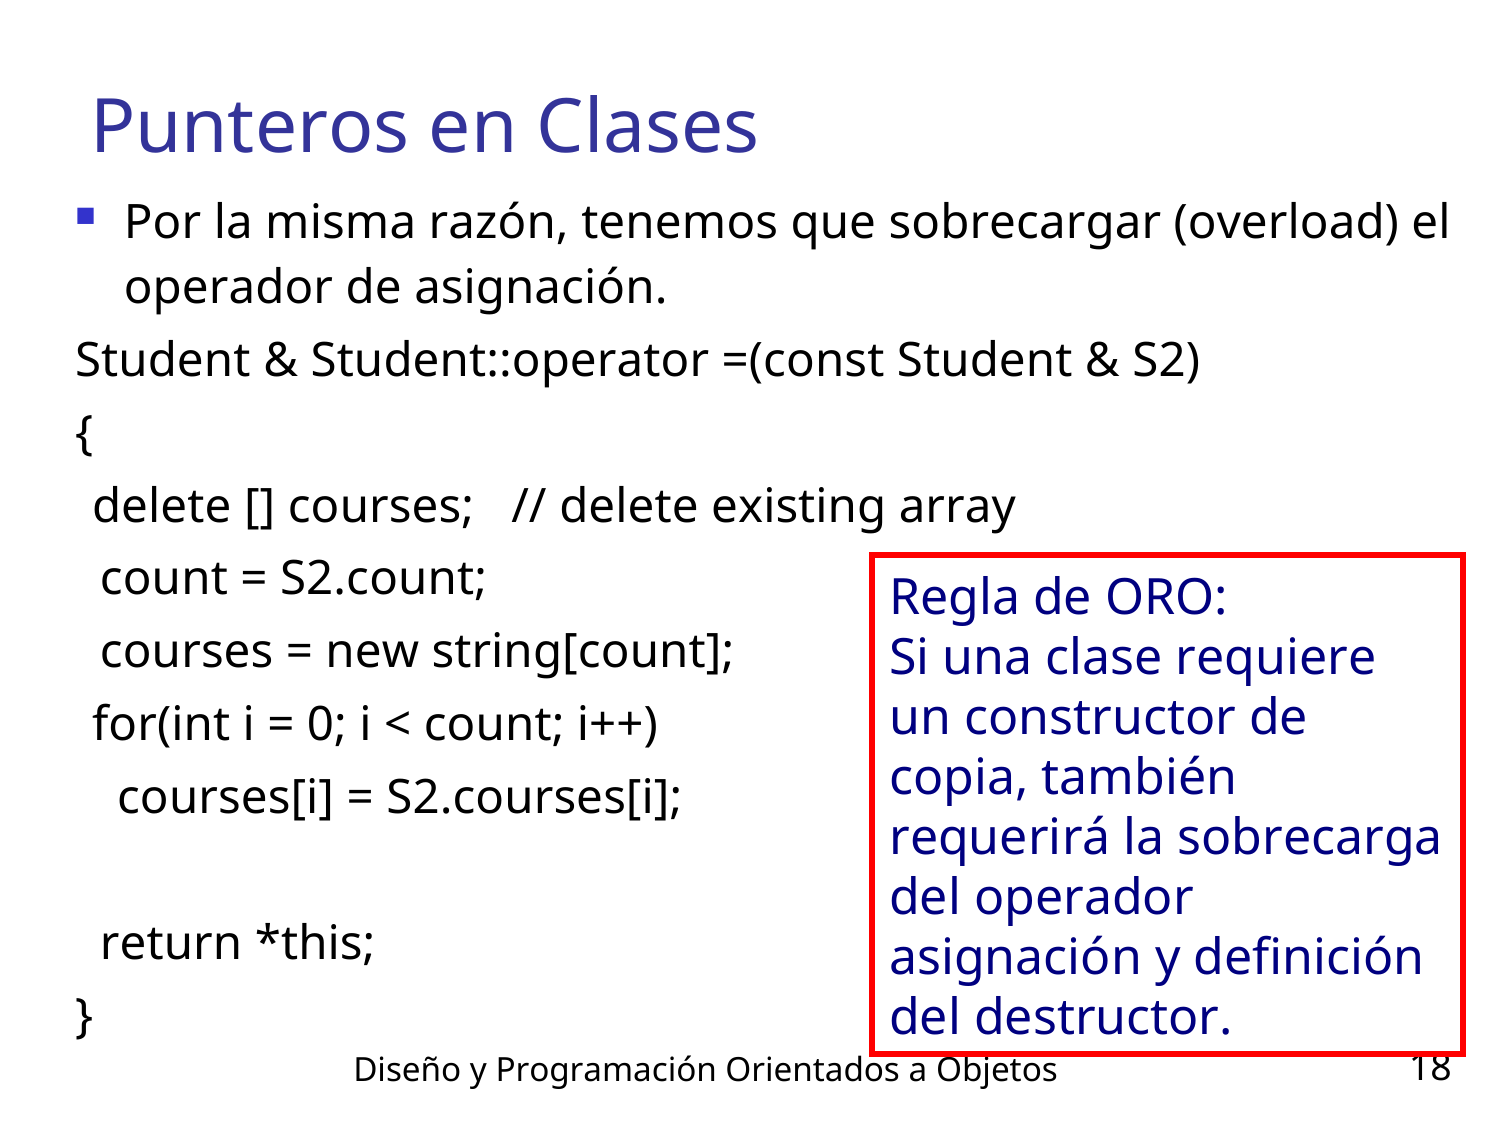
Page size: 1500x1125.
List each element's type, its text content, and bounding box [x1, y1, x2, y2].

list Por la misma razón, tenemos que sobrecargar (overload) el operador de asignación. Student & Student::operator =(const Student & S2)‏ { delete [] courses; // delete existing array count = S2.count; courses = new string[count]; for(int i = 0; i < count; i++)‏ courses[i] = S2.courses[i]; return *this; } [75, 187, 1462, 1051]
text_box Regla de ORO: Si una clase requiere un constructor de copia, también requerirá la sobrecarga del operador asignación y definición del destructor. [872, 554, 1463, 1055]
title Punteros en Clases [75, 4, 1466, 182]
